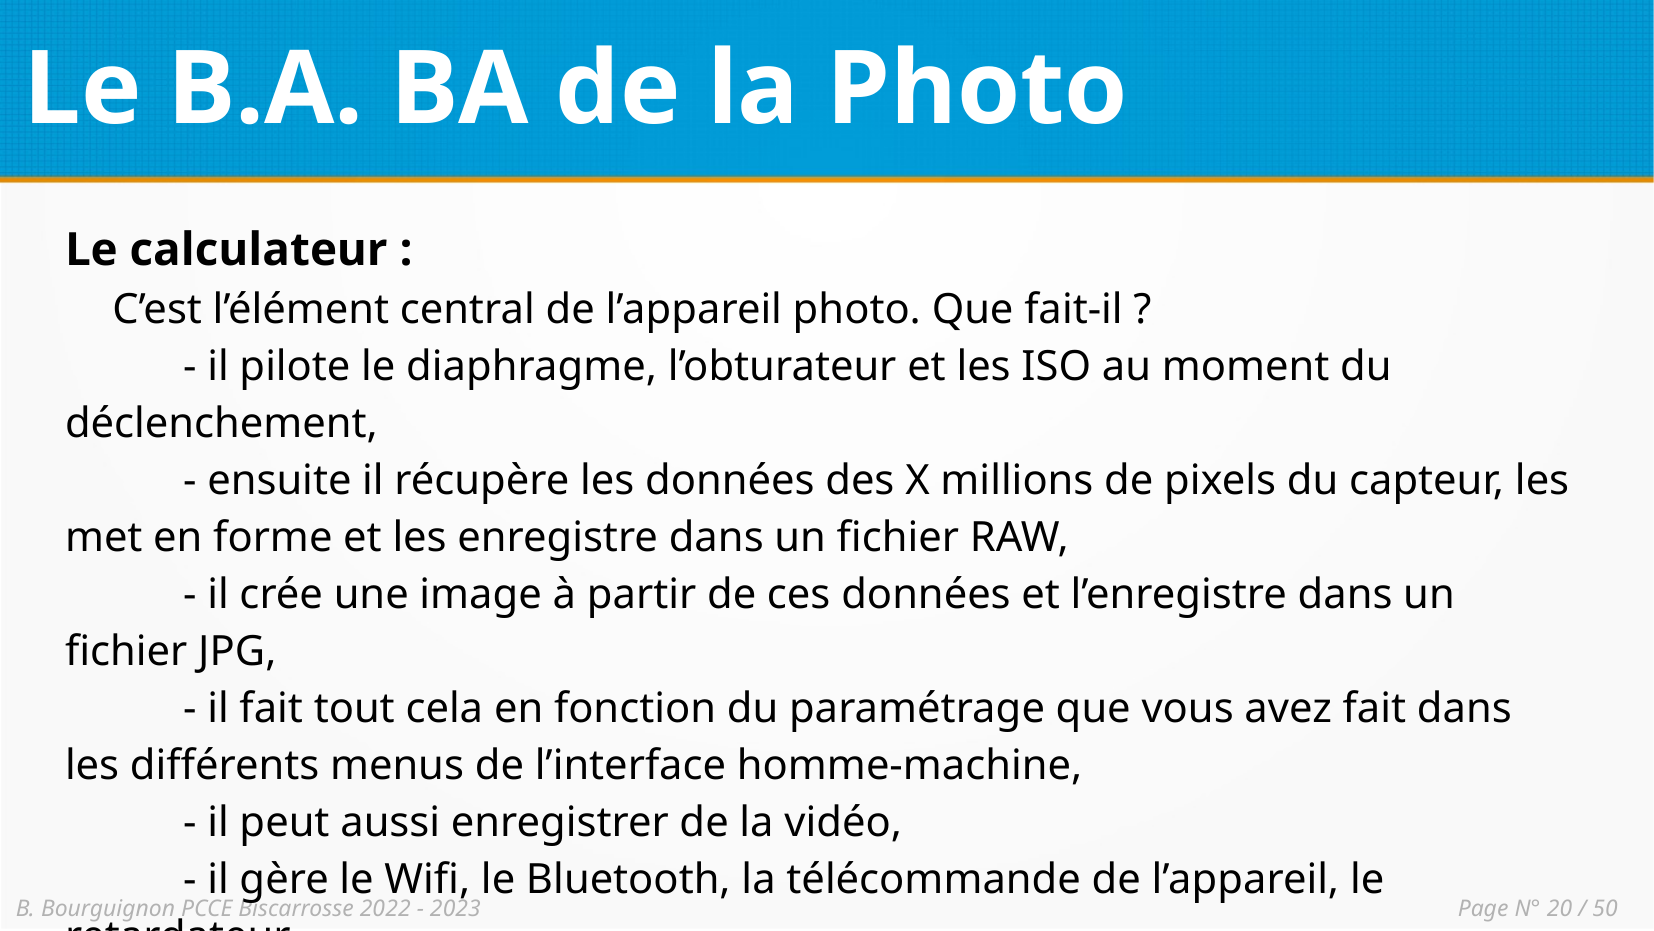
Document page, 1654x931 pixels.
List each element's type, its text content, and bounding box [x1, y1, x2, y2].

title Le B.A. BA de la Photo [23, 11, 1630, 154]
text_box Le calculateur : C’est l’élément central de l’appareil photo. Que fait-il ? - il pilote le diaphragme, l’obturateur et les ISO au moment du déclenchement, - ensuite il récupère les données des X millions de pixels du capteur, les met en forme et les enregistre dans un fichier RAW, - il crée une image à partir de ces données et l’enregistre dans un fichier JPG, - il fait tout cela en fonction du paramétrage que vous avez fait dans les différents menus de l’interface homme-machine, - il peut aussi enregistrer de la vidéo, - il gère le Wifi, le Bluetooth, la télécommande de l’appareil, le retardateur… - il vous montre les photos et vidéos enregistrées, - il téléphone, fait le café et tout ce que j’oublie ou n’imagine pas encore !!! [59, 210, 1583, 915]
picture [0, 175, 1654, 931]
